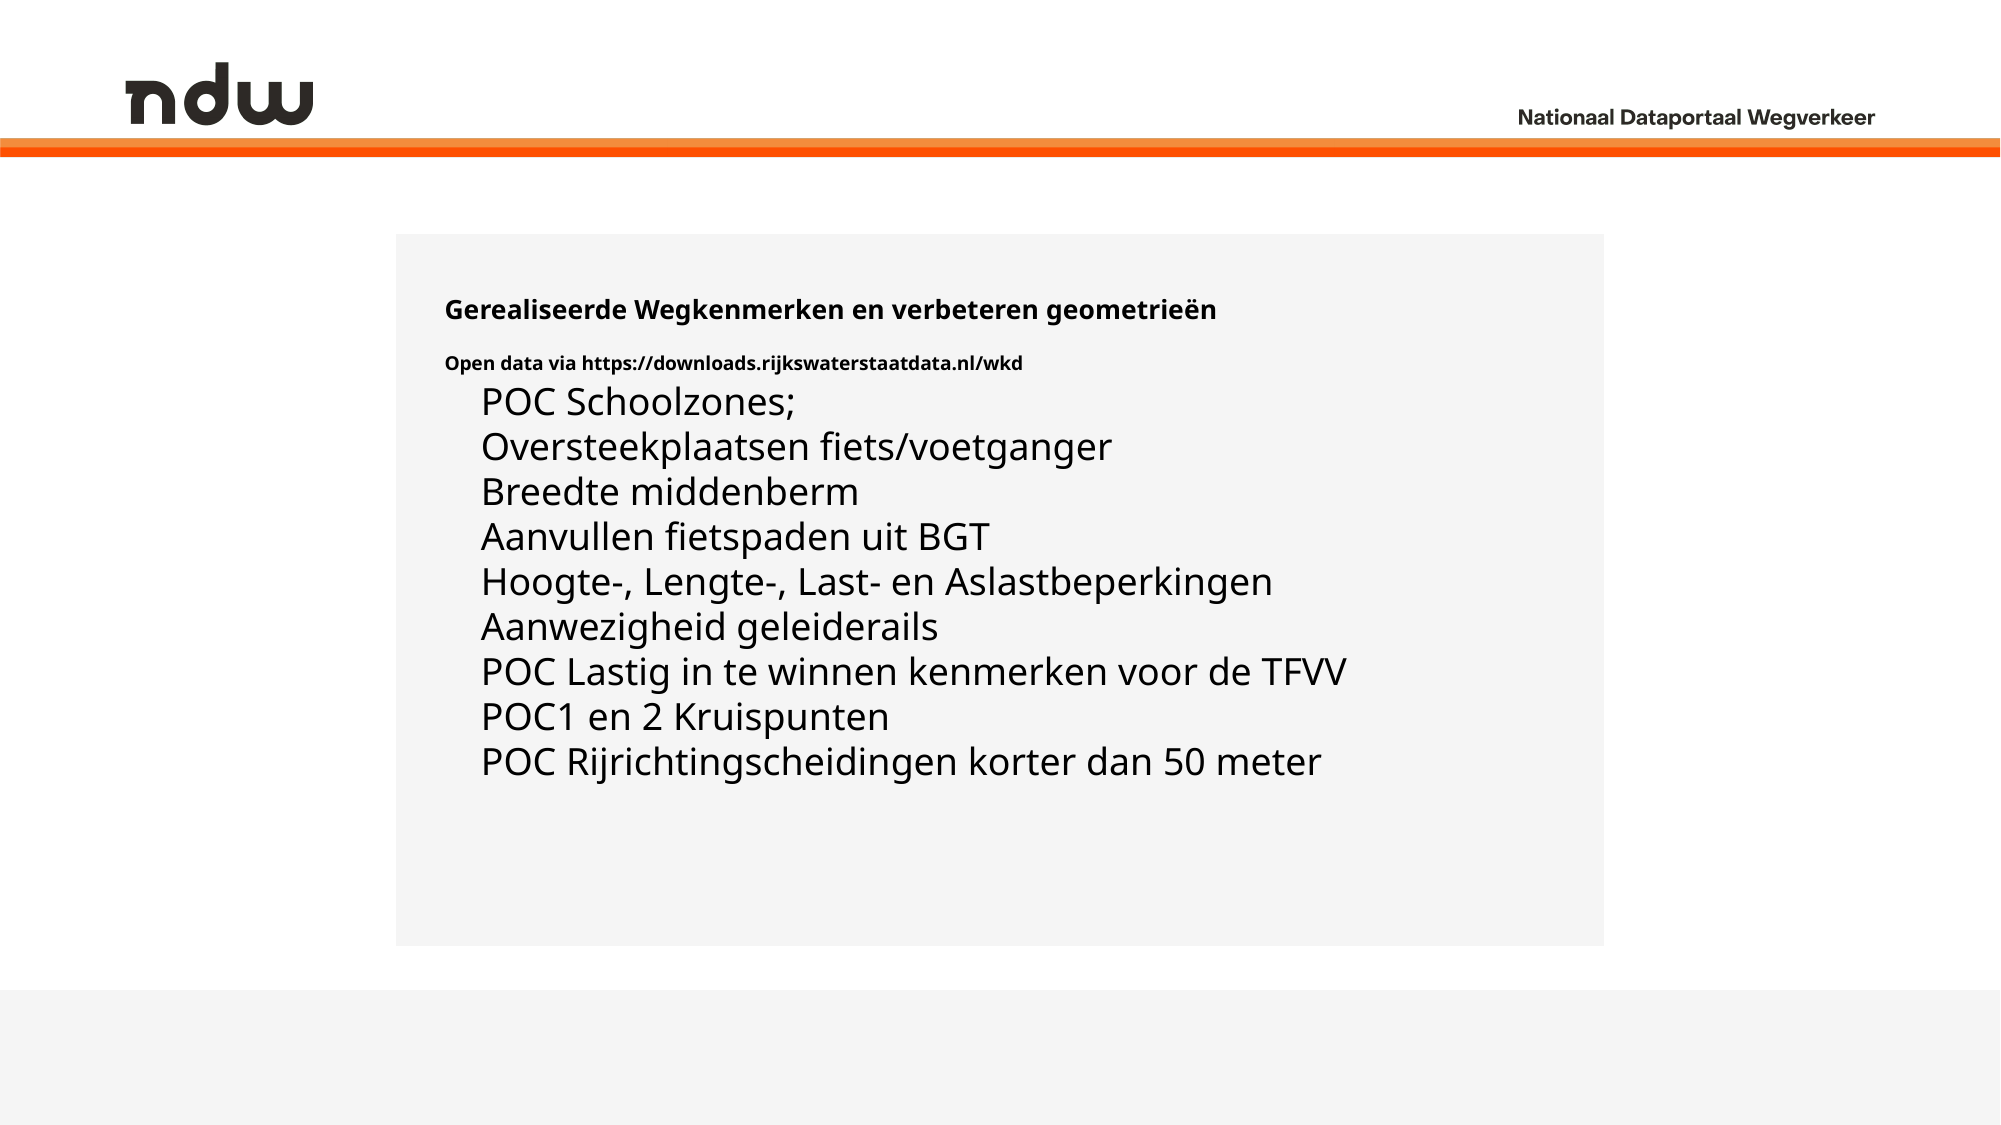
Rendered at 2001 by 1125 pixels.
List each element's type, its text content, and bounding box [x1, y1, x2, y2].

list POC Schoolzones; Oversteekplaatsen fiets/voetganger Breedte middenberm Aanvullen fietspaden uit BGT Hoogte-, Lengte-, Last- en Aslastbeperkingen Aanwezigheid geleiderails POC Lastig in te winnen kenmerken voor de TFVV POC1 en 2 Kruispunten POC Rijrichtingscheidingen korter dan 50 meter [429, 518, 1598, 961]
title Gerealiseerde Wegkenmerken en verbeteren geometrieën Open data via https://downloads.rijkswaterstaatdata.nl/wkd [429, 289, 1598, 383]
